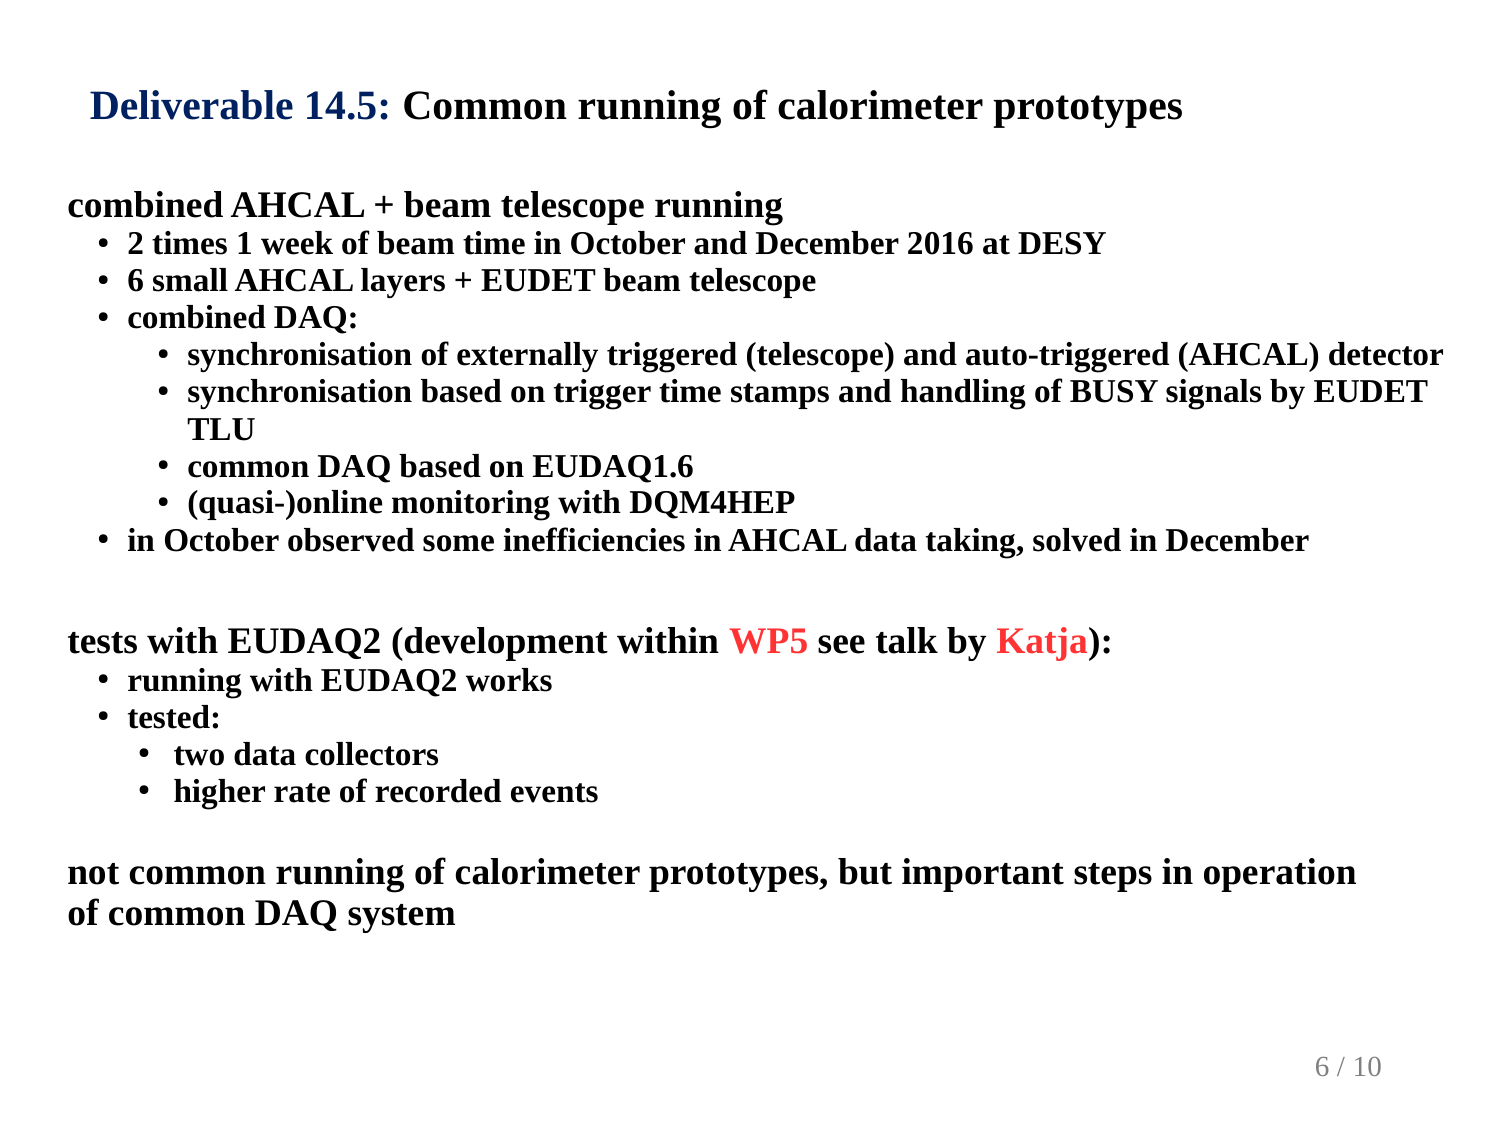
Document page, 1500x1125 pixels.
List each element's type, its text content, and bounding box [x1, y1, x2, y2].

text_box tests with EUDAQ2 (development within WP5 see talk by Katja): running with EUDAQ2 works tested: two data collectors higher rate of recorded events not common running of calorimeter prototypes, but important steps in operation of common DAQ system [52, 612, 1396, 1055]
text_box combined AHCAL + beam telescope running 2 times 1 week of beam time in October and December 2016 at DESY 6 small AHCAL layers + EUDET beam telescope combined DAQ: synchronisation of externally triggered (telescope) and auto-triggered (AHCAL) detector synchronisation based on trigger time stamps and handling of BUSY signals by EUDET TLU common DAQ based on EUDAQ1.6 (quasi-)online monitoring with DQM4HEP in October observed some inefficiencies in AHCAL data taking, solved in December [52, 176, 1486, 617]
text_box Deliverable 14.5: Common running of calorimeter prototypes [75, 75, 1367, 176]
